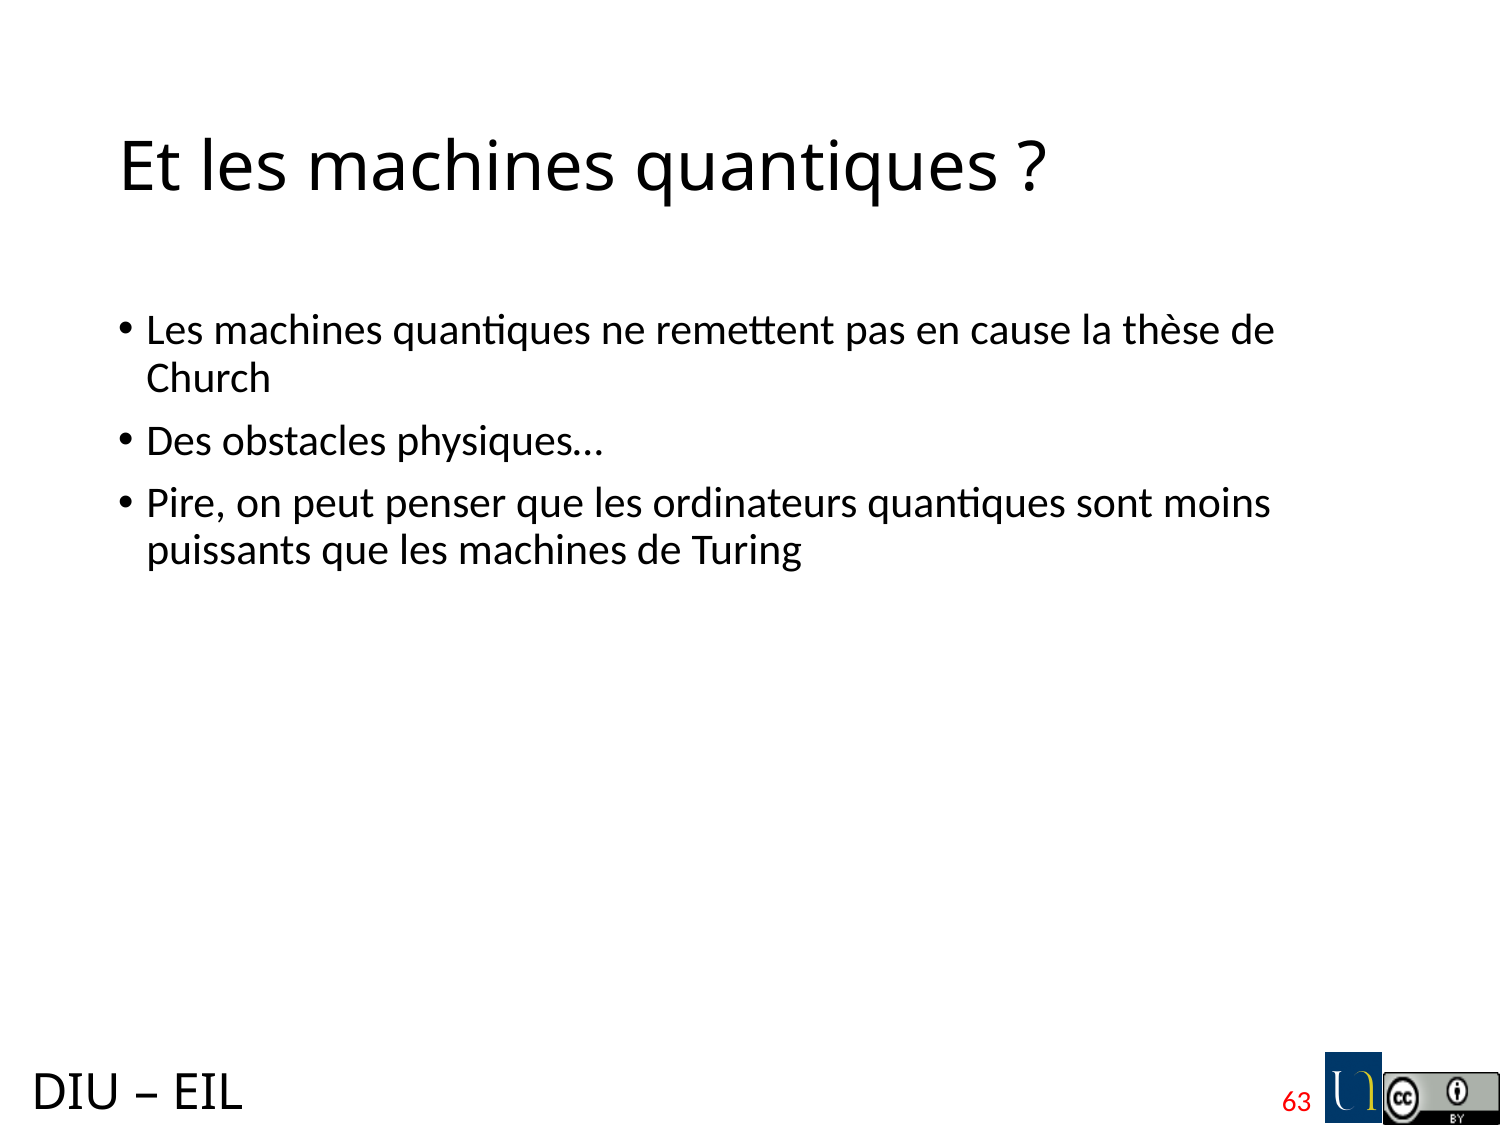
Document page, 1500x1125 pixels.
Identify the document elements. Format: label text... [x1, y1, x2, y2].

list Les machines quantiques ne remettent pas en cause la thèse de Church Des obstacles physiques… Pire, on peut penser que les ordinateurs quantiques sont moins puissants que les machines de Turing [103, 299, 1397, 1014]
picture [1383, 1072, 1500, 1125]
title Et les machines quantiques ? [103, 59, 1397, 278]
picture [1325, 1052, 1382, 1123]
slide_number <numéro> [1240, 1070, 1327, 1125]
